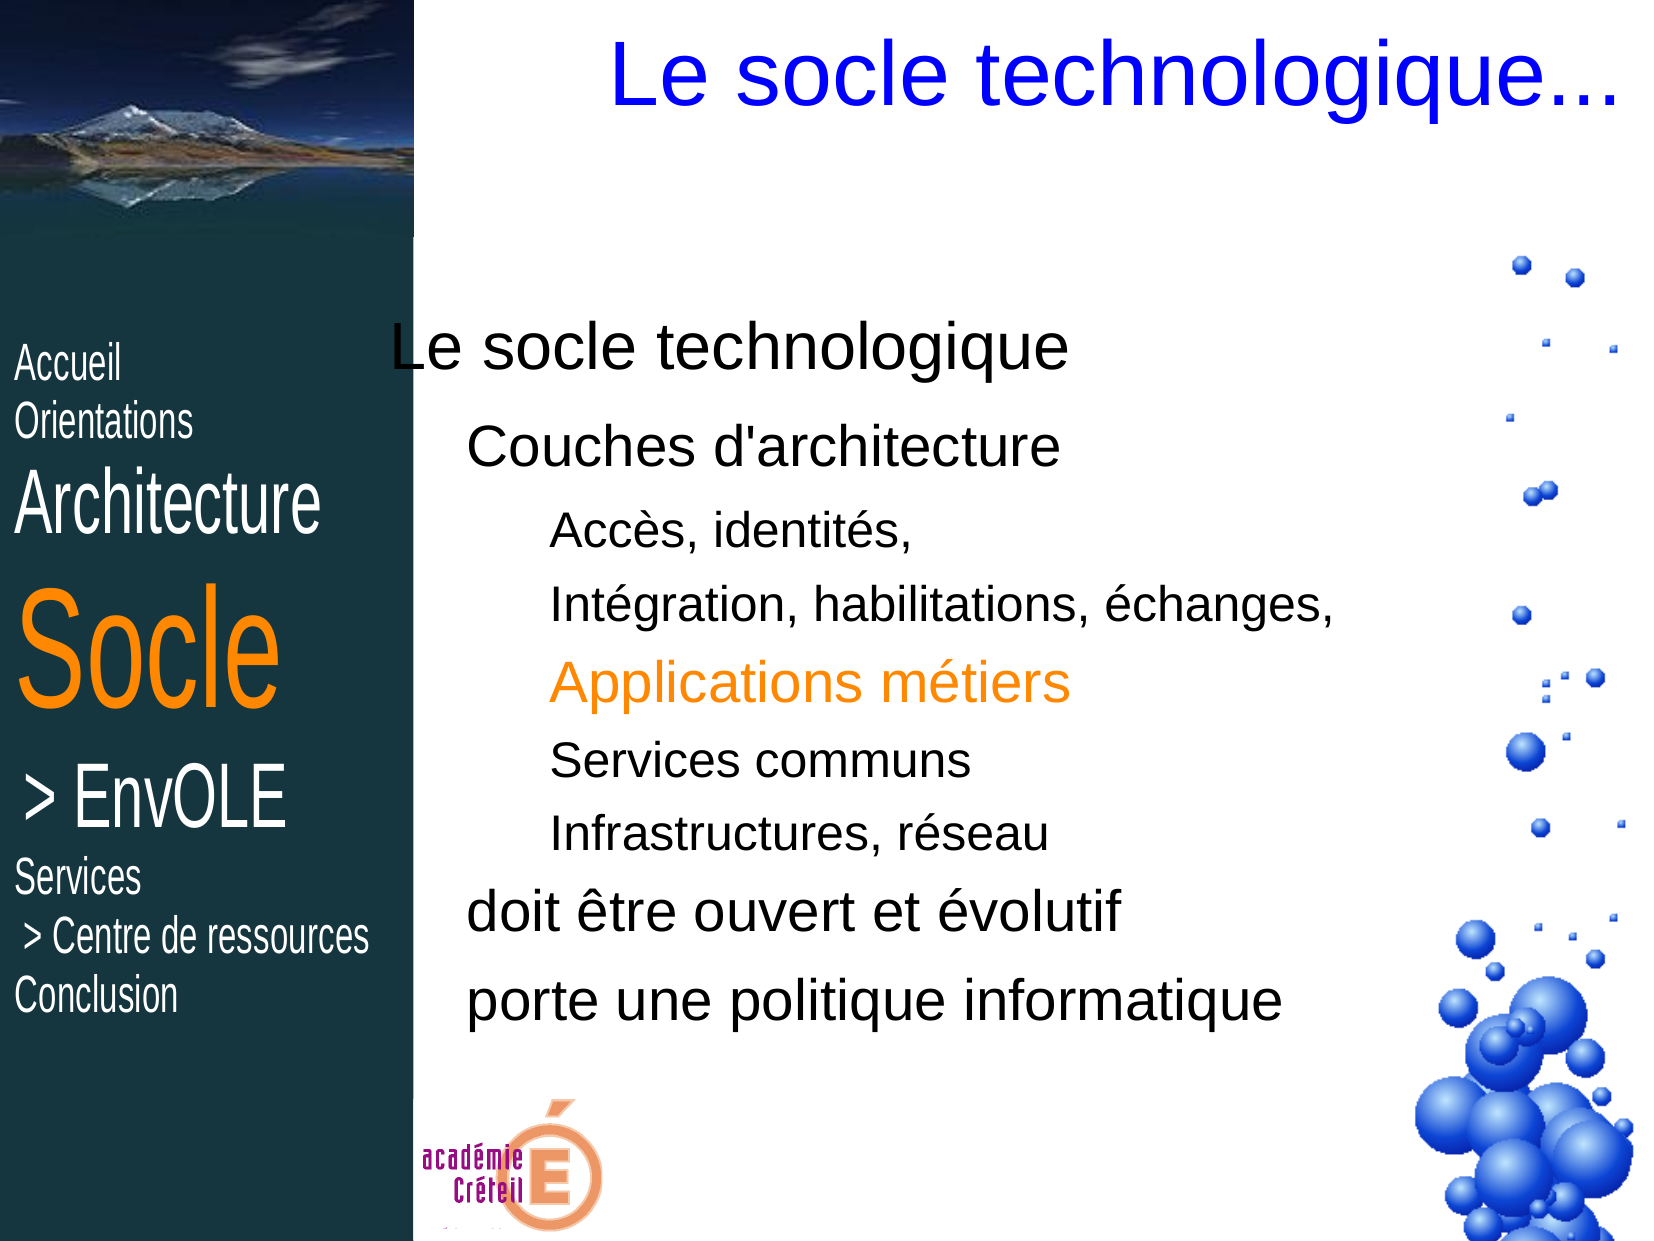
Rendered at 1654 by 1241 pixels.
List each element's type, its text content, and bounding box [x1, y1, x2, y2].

title Le socle technologique... [0, 0, 1625, 148]
text_box Accueil Orientations Architecture Socle > EnvOLE Services > Centre de ressources Conclusion [0, 324, 384, 1034]
picture [1412, 1152, 1648, 1241]
list Le socle technologique Couches d'architecture Accès, identités, Intégration, habilitations, échanges, Applications métiers Services communs Infrastructures, réseau doit être ouvert et évolutif porte une politique informatique [372, 190, 1654, 1152]
picture [0, 148, 414, 237]
picture [413, 1152, 603, 1240]
